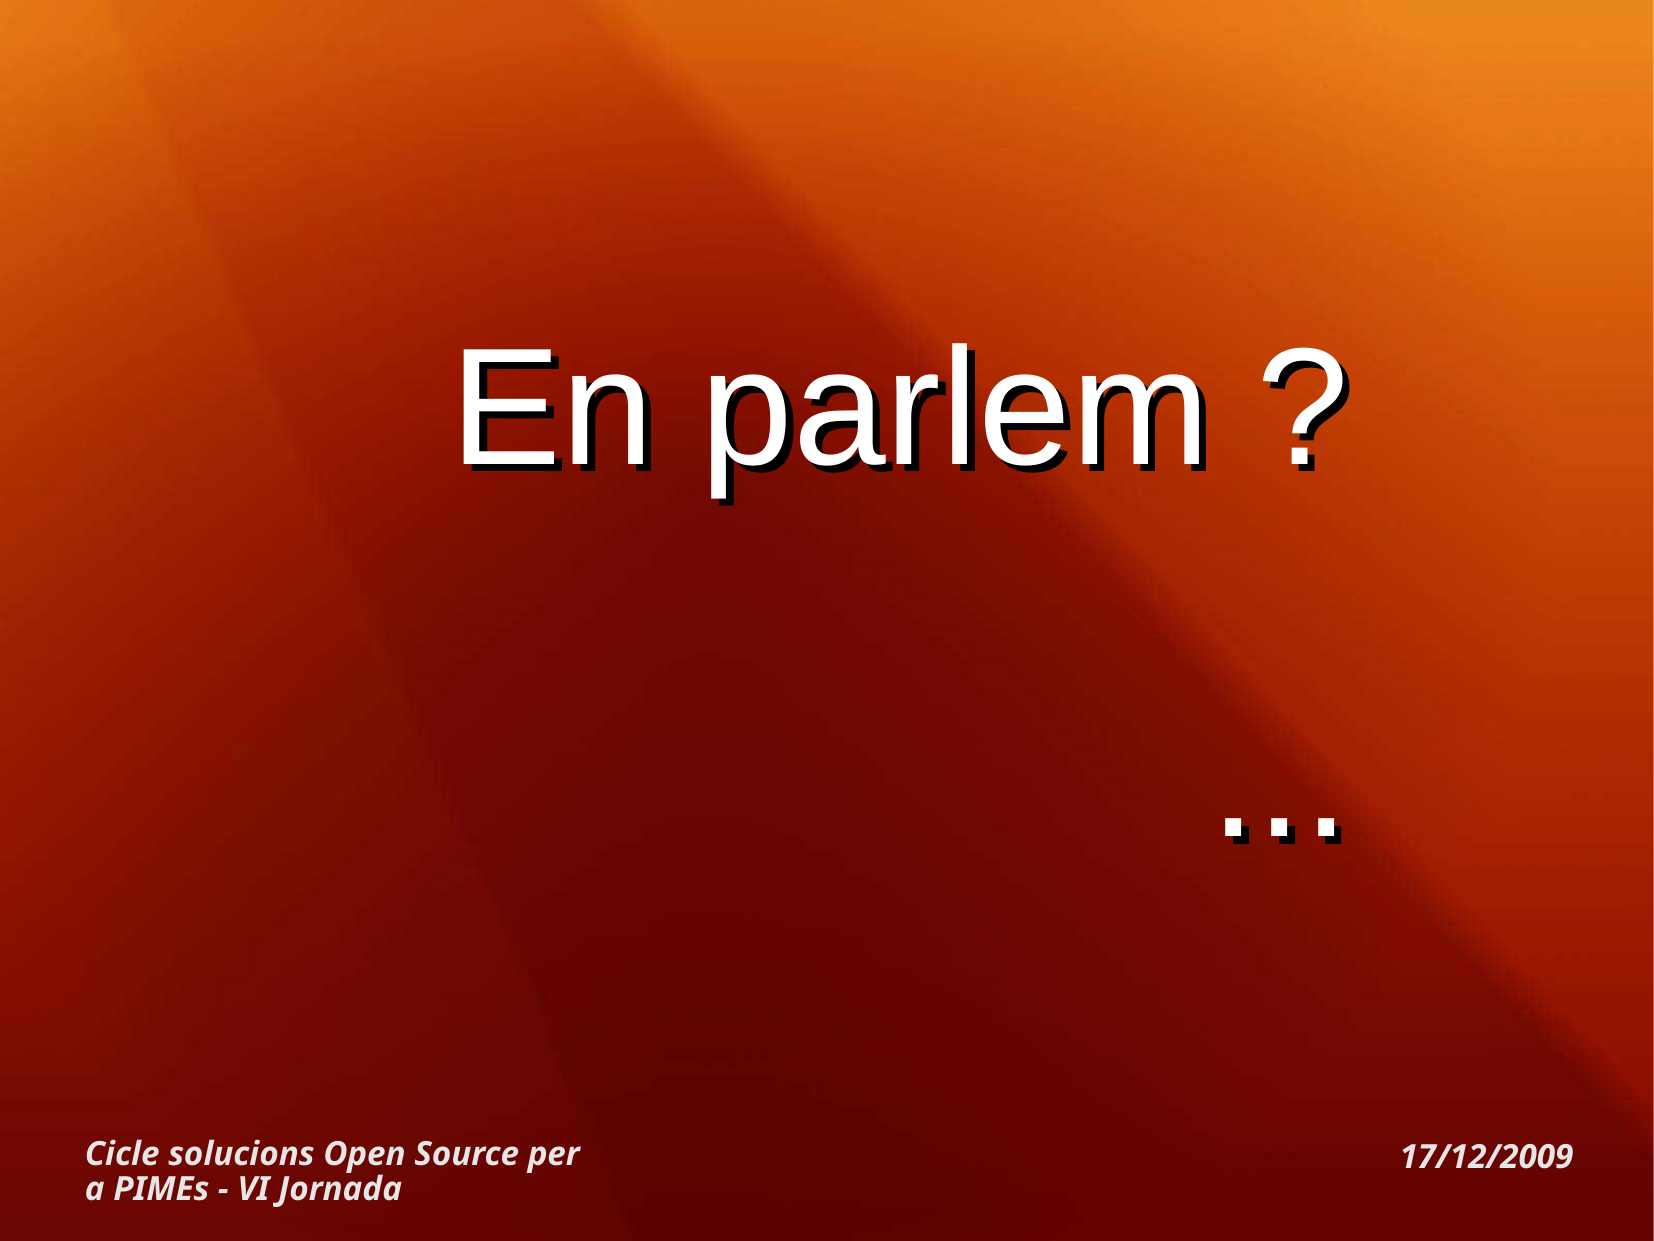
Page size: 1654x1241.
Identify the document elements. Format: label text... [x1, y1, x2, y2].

title En parlem ? ... [312, 313, 1350, 872]
picture [0, 0, 1654, 1241]
